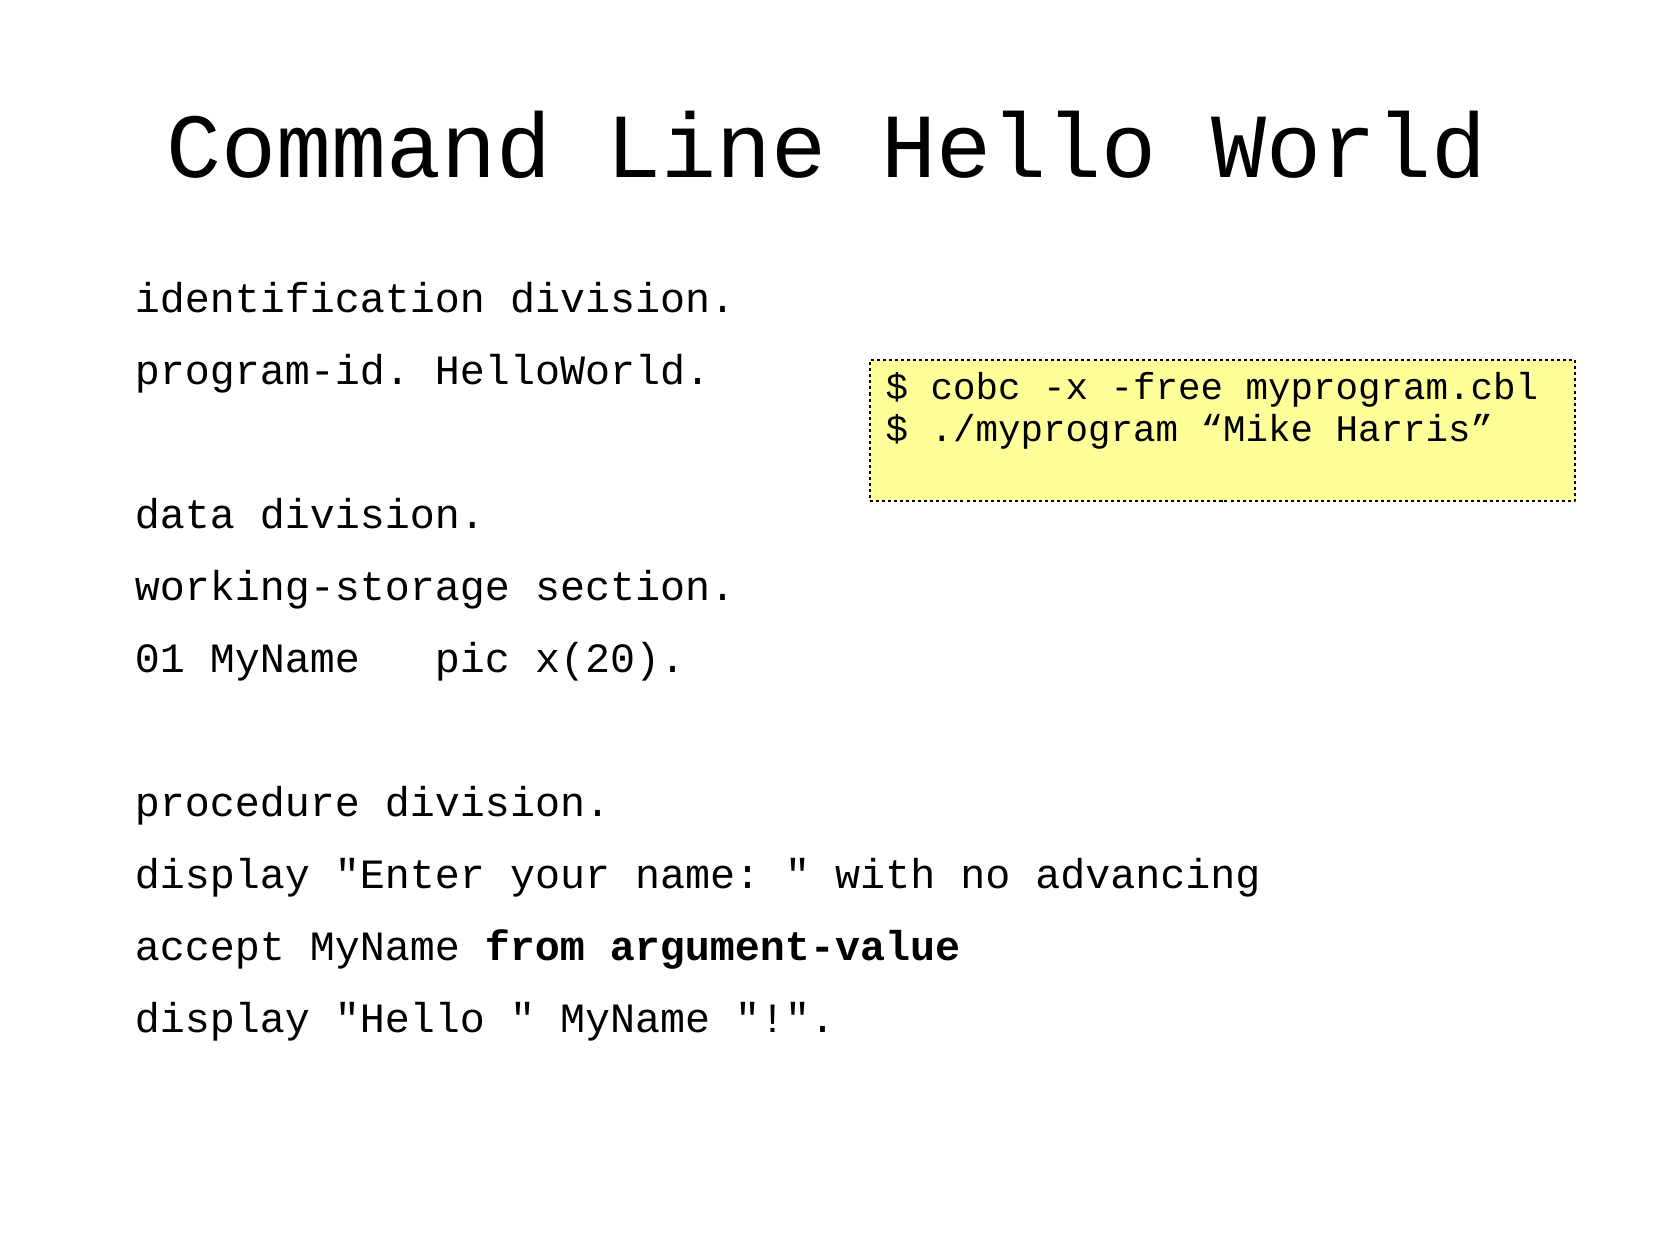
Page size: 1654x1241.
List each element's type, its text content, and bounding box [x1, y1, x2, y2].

text_box $ cobc -x -free myprogram.cbl $ ./myprogram “Mike Harris” [870, 360, 1576, 501]
title Command Line Hello World [82, 49, 1571, 257]
text_box identification division. program-id. HelloWorld. data division. working-storage section. 01 MyName pic x(20). procedure division. display "Enter your name: " with no advancing accept MyName from argument-value display "Hello " MyName "!". [120, 270, 1561, 1035]
